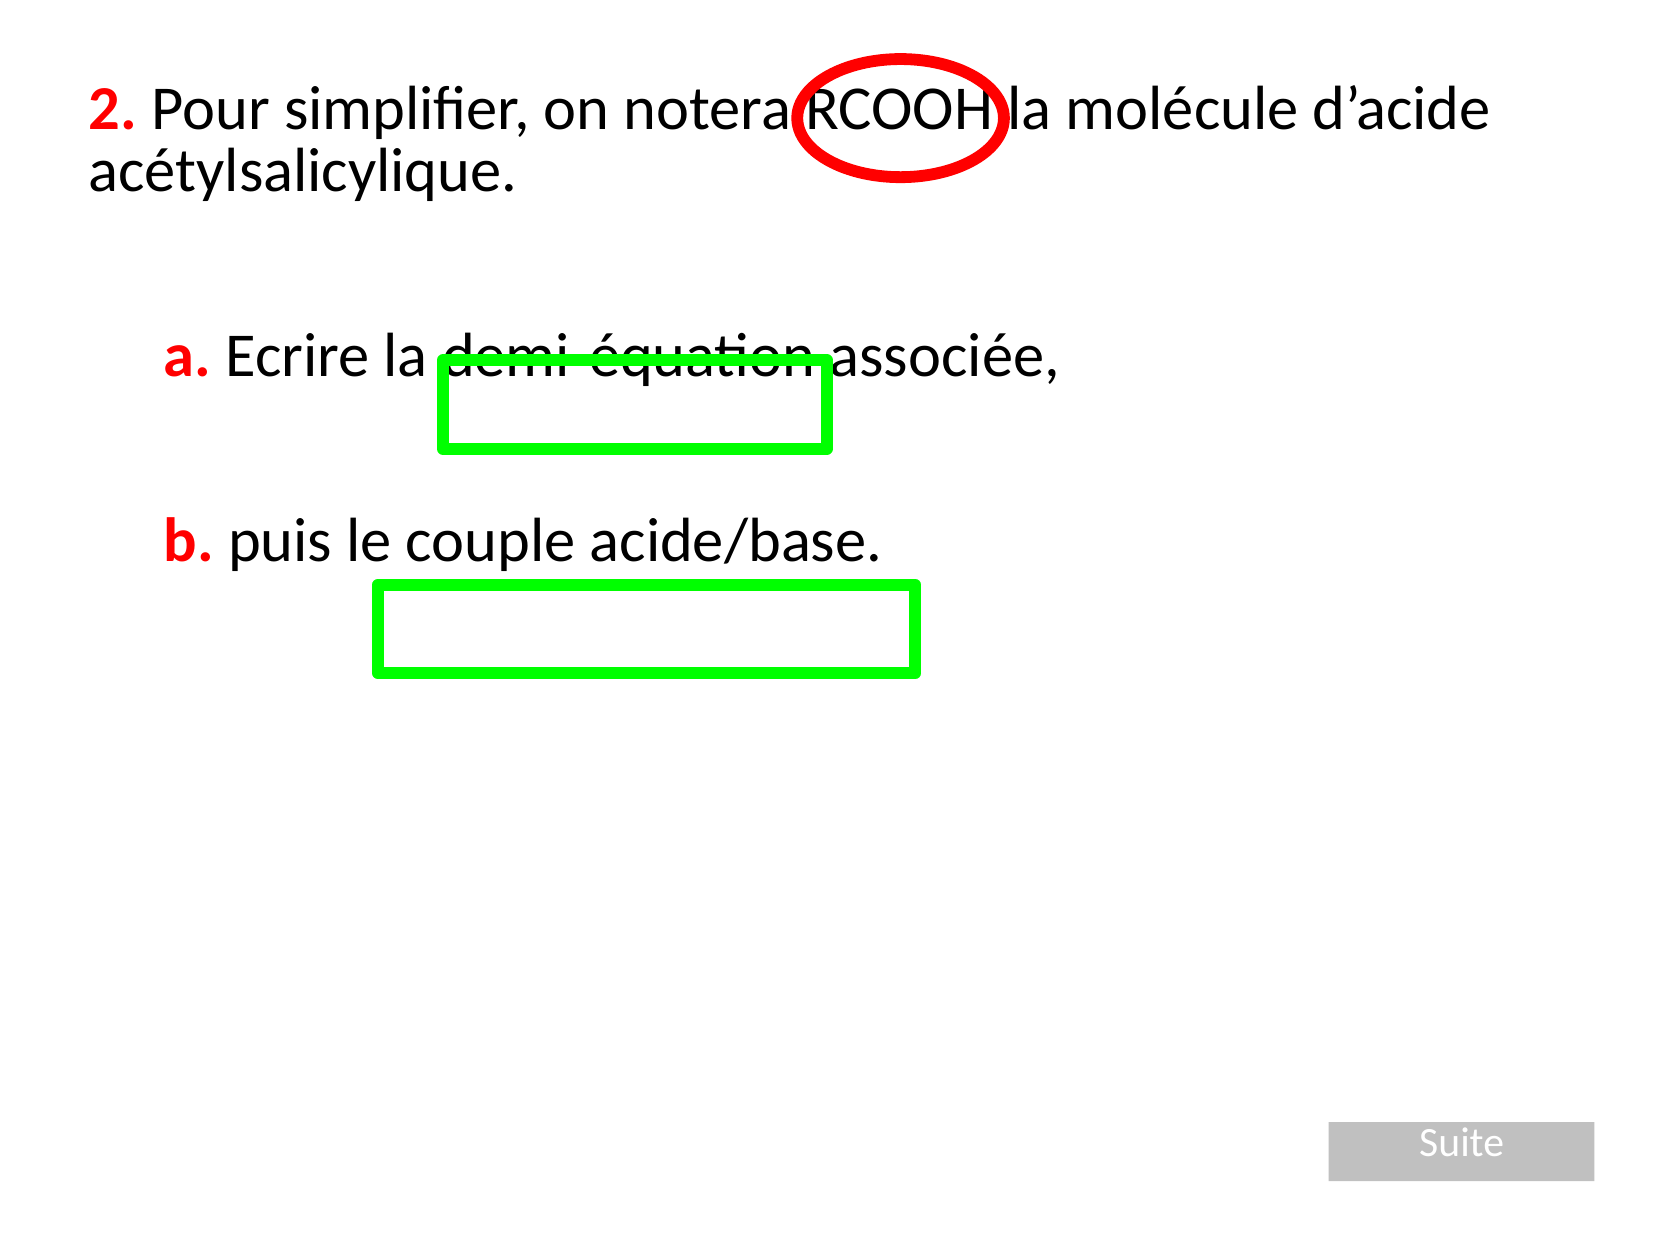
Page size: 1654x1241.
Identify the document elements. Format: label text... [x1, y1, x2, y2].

list Suite [1328, 1122, 1595, 1182]
list 2. Pour simplifier, on notera RCOOH la molécule d’acide acétylsalicylique. a. Ecrire la demi-équation associée, b. puis le couple acide/base. [88, 82, 1536, 886]
list 2. Pour simplifier, on notera RCOOH la molécule d’acide acétylsalicylique. a. Ecrire la demi-équation associée, b. puis le couple acide/base. [804, 82, 997, 171]
